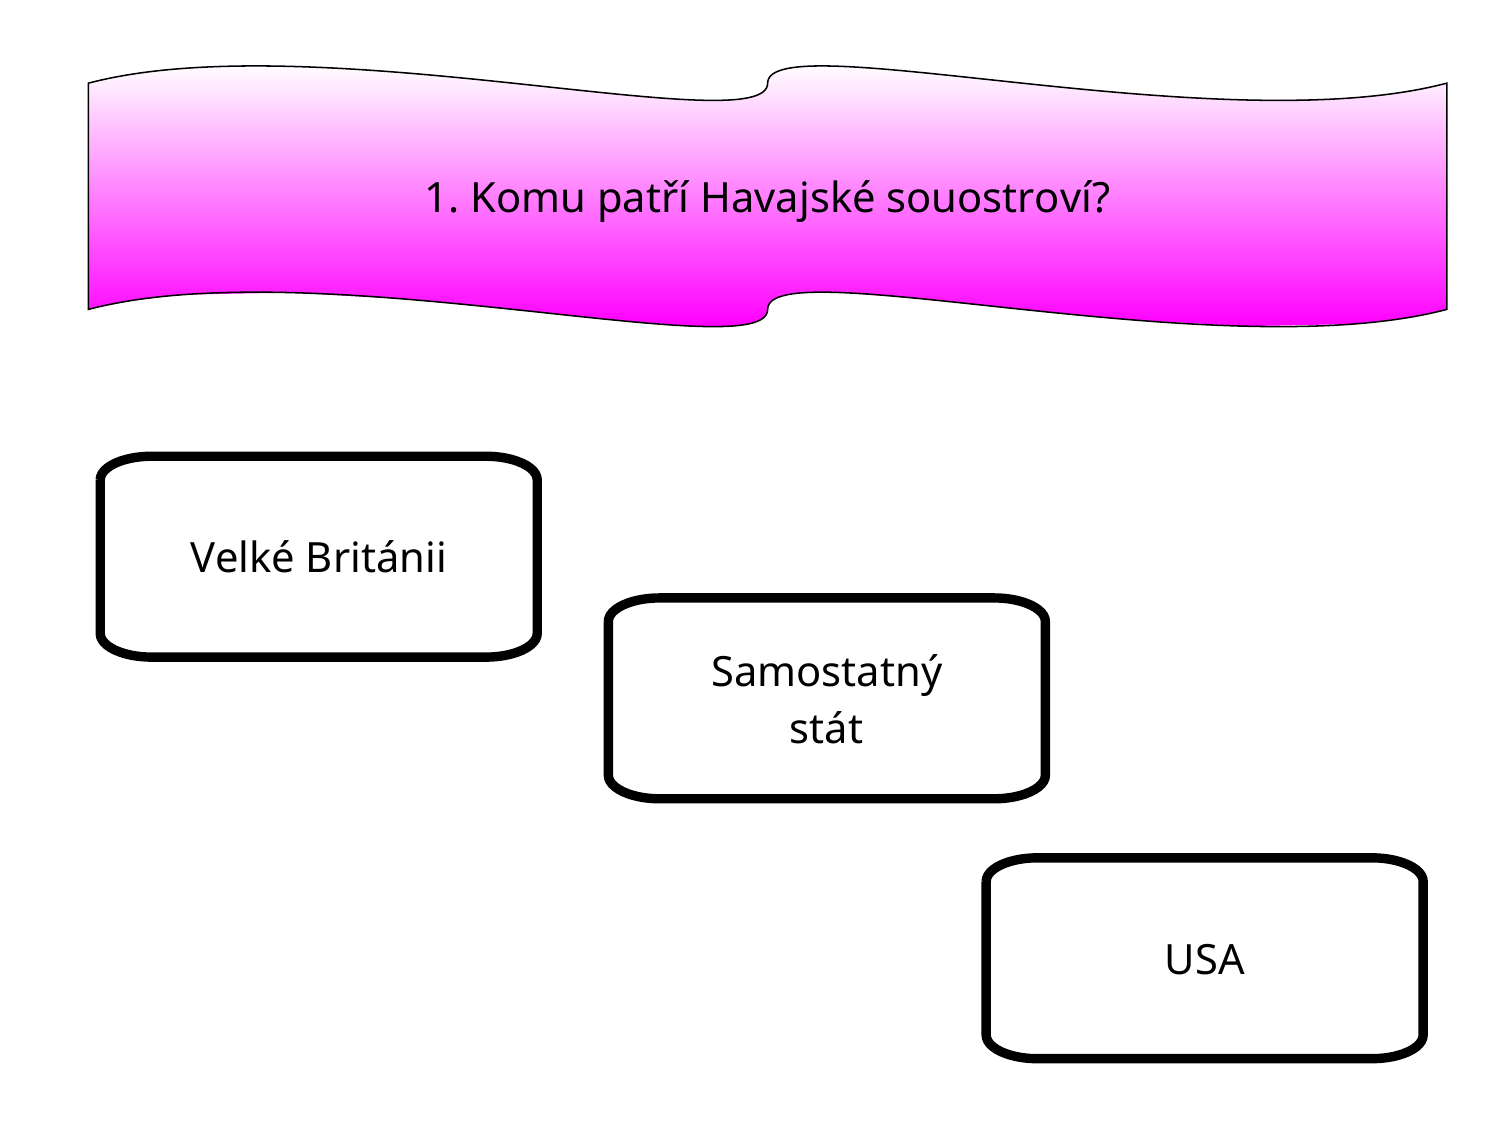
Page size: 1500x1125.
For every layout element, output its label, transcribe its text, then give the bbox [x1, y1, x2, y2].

text_box 1. Komu patří Havajské souostroví? [88, 65, 1447, 327]
text_box Samostatný stát [608, 597, 1046, 799]
text_box USA [986, 857, 1424, 1059]
text_box Velké Británii [100, 456, 538, 658]
